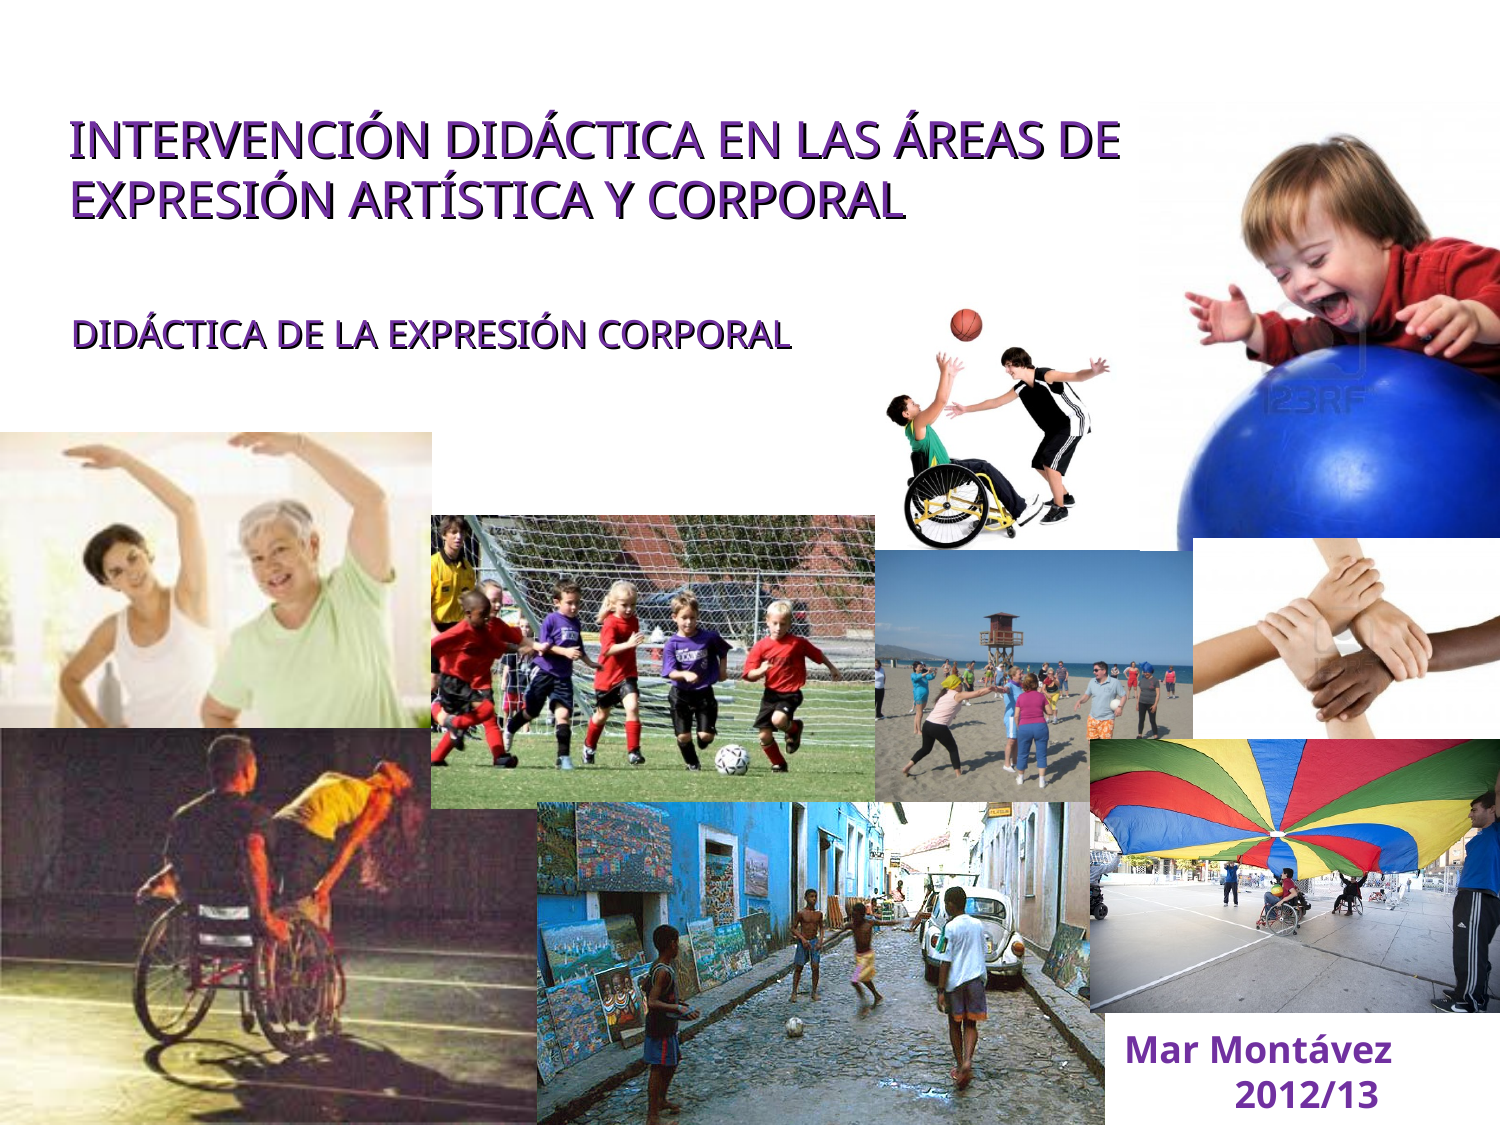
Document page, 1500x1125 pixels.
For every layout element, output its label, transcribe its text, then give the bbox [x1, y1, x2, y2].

title INTERVENCIÓN DIDÁCTICA EN LAS ÁREAS DE EXPRESIÓN ARTÍSTICA Y CORPORAL [53, 0, 1453, 395]
picture [0, 101, 1500, 1125]
text_box DIDÁCTICA DE LA EXPRESIÓN CORPORAL [0, 303, 862, 363]
text_box Mar Montávez 2012/13 [1105, 1018, 1500, 1125]
